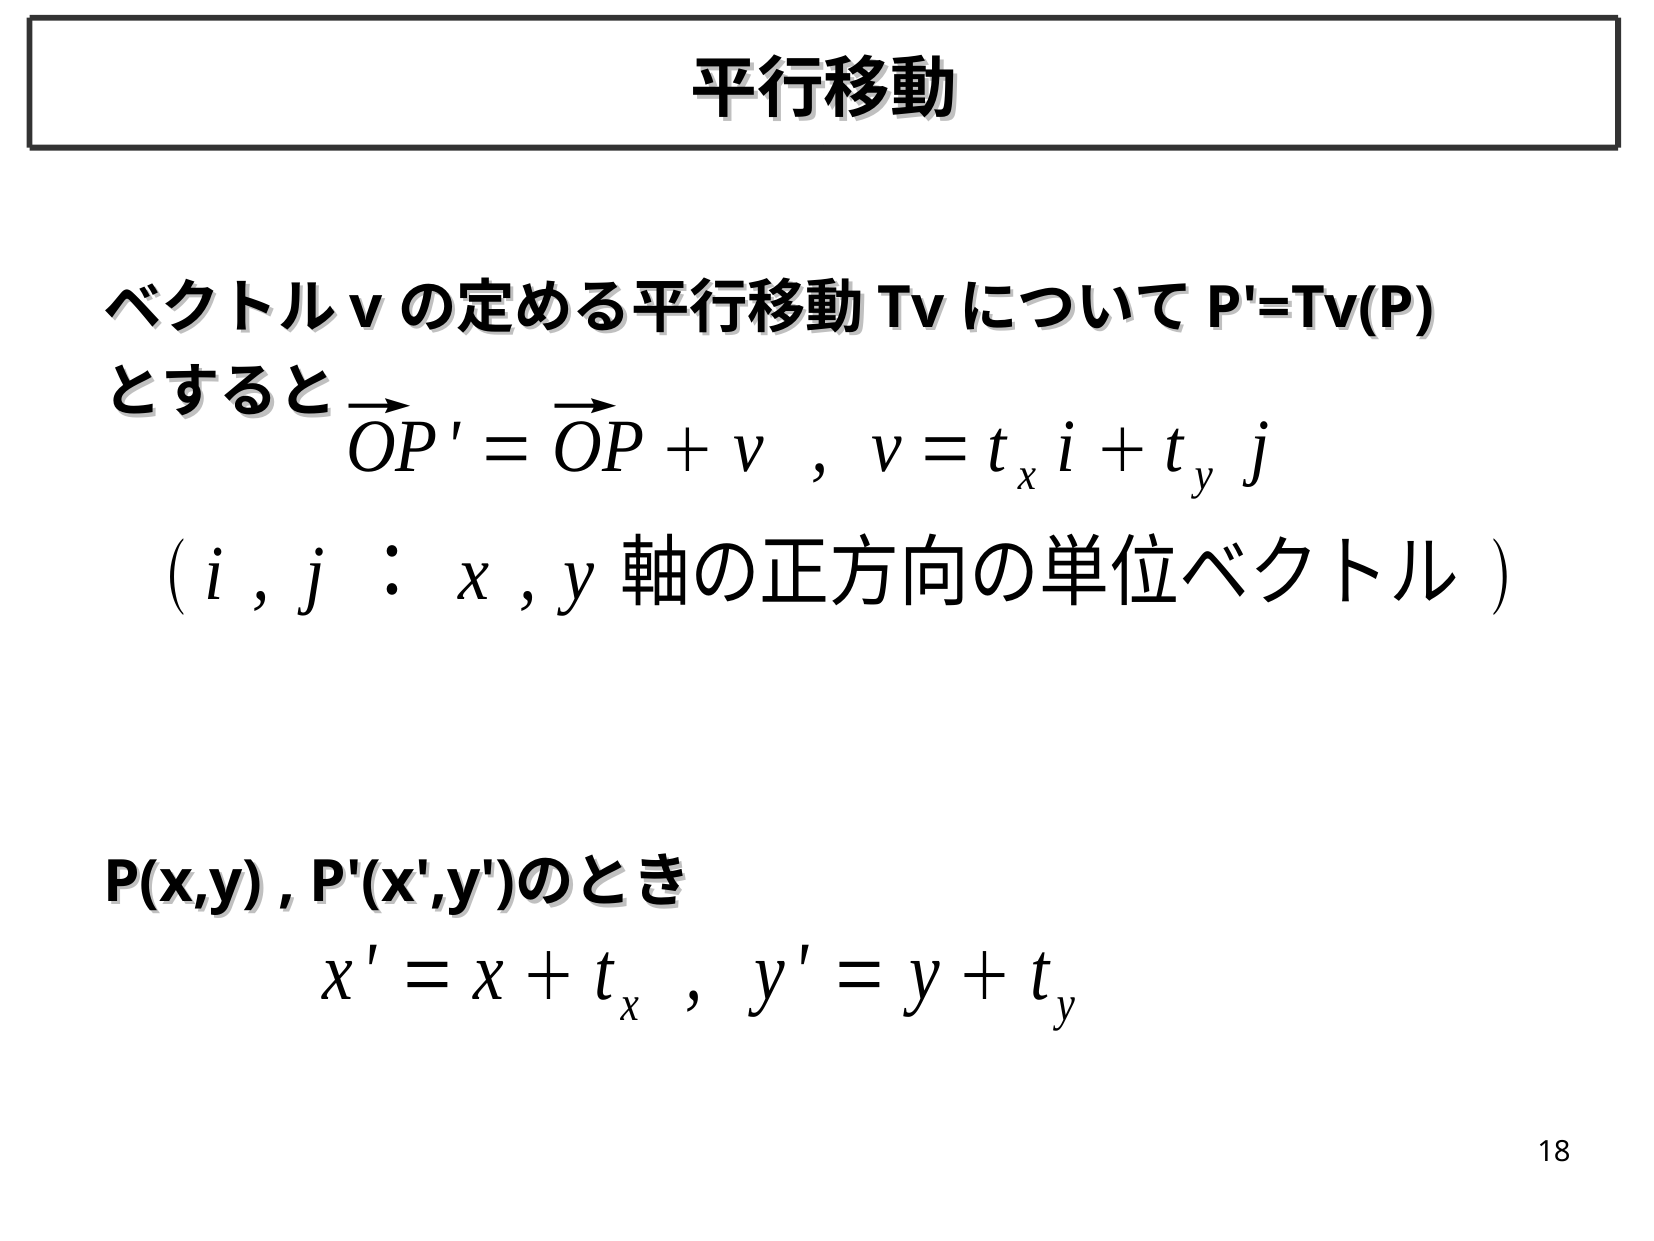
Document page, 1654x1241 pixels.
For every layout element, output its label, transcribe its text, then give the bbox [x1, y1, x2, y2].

text_box ベクトル v の定める平行移動 Tv について P'=Tv(P) とすると [88, 252, 1293, 393]
chart [301, 927, 1093, 1034]
chart [324, 395, 1286, 502]
text_box P(x,y) , P'(x',y')のとき [88, 826, 622, 905]
text_box 平行移動 [29, 17, 1619, 148]
chart [147, 531, 1528, 709]
